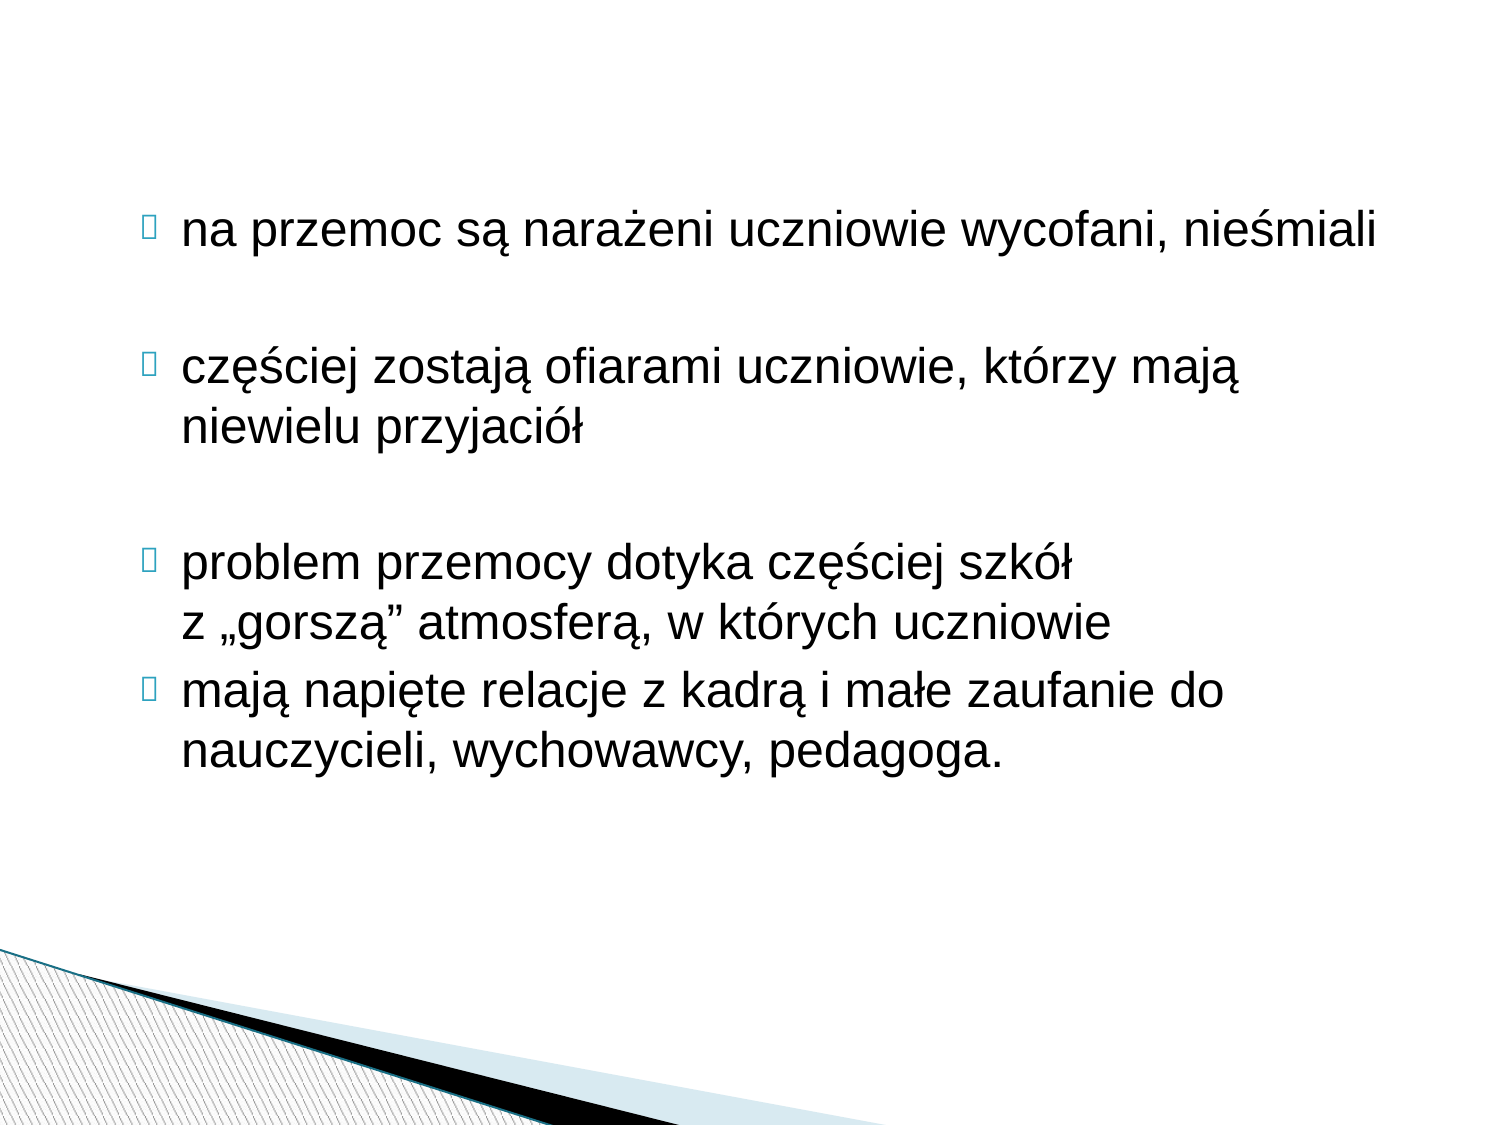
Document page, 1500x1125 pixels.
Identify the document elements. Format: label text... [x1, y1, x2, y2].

picture [0, 952, 543, 1125]
list na przemoc są narażeni uczniowie wycofani, nieśmiali częściej zostają ofiarami uczniowie, którzy mają niewielu przyjaciół problem przemocy dotyka częściej szkół z „gorszą” atmosferą, w których uczniowie mają napięte relacje z kadrą i małe zaufanie do nauczycieli, wychowawcy, pedagoga. [106, 188, 1430, 1002]
